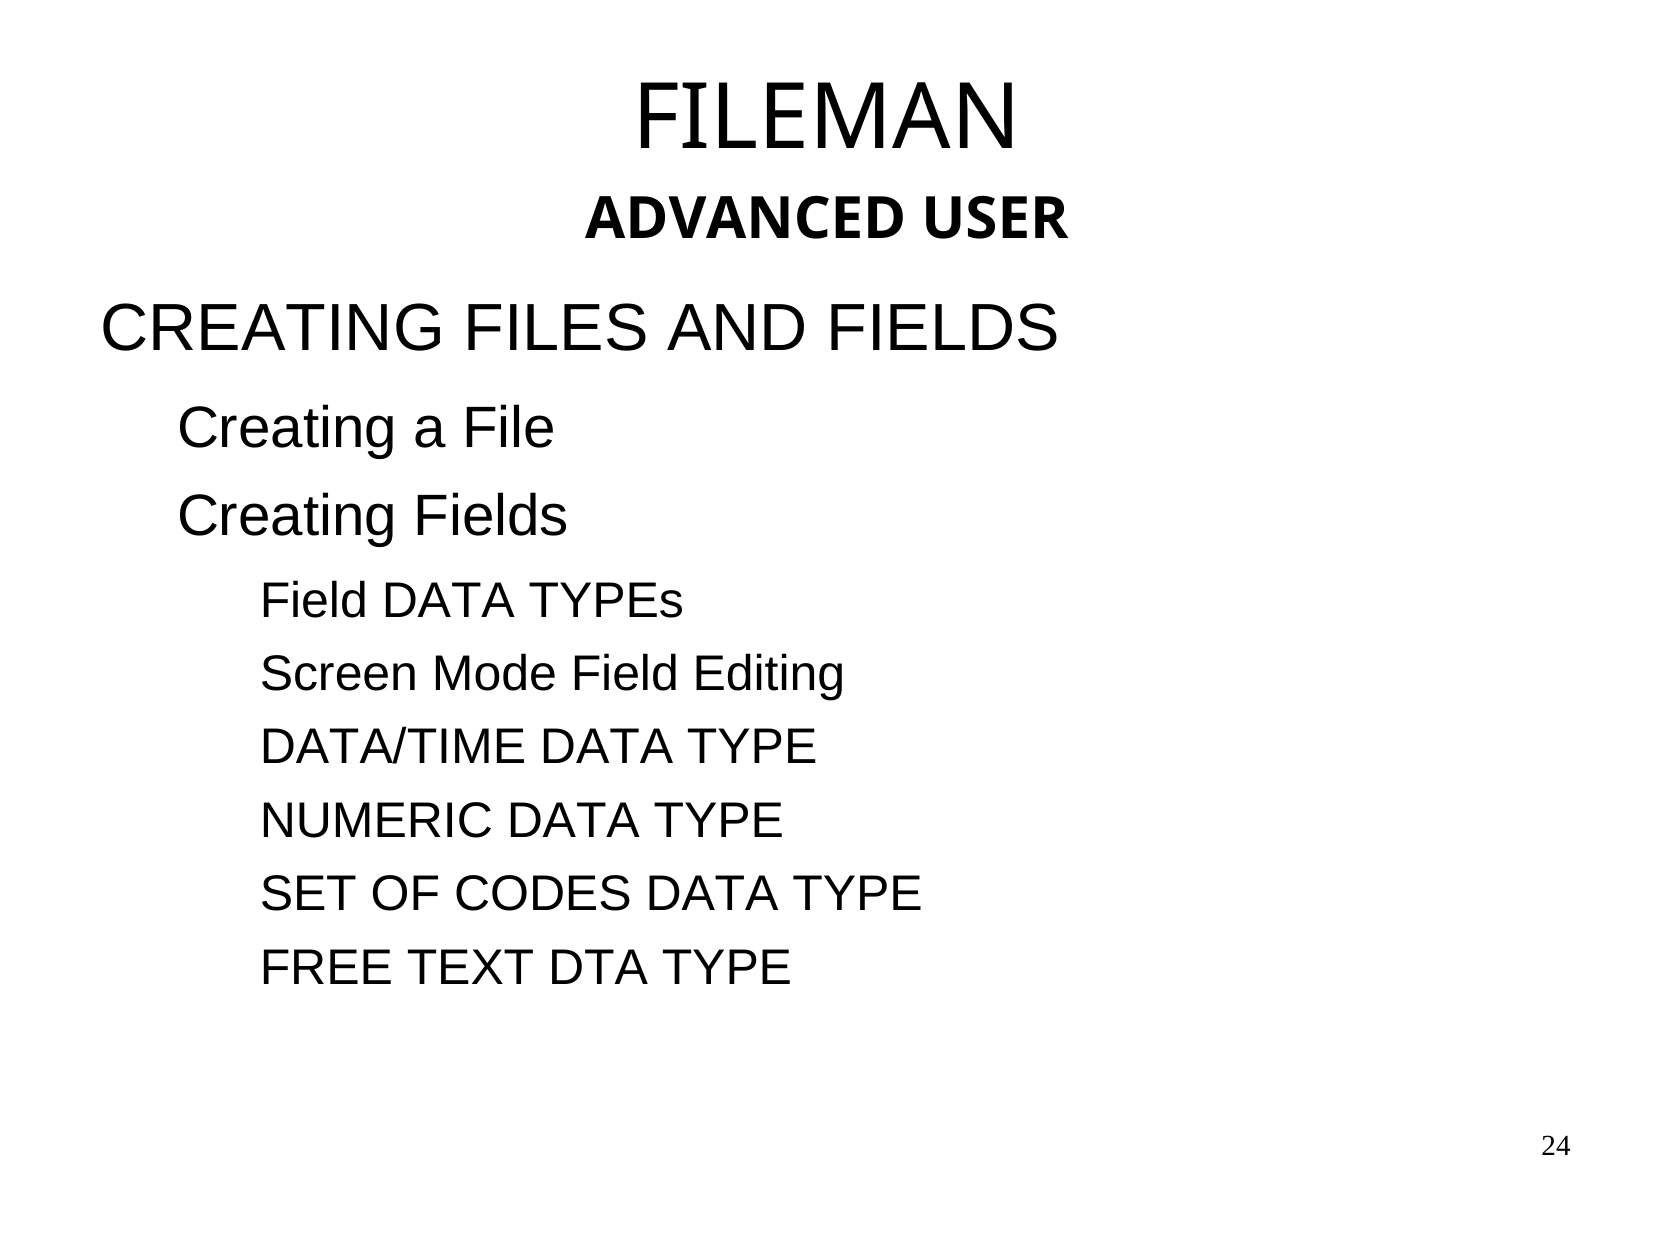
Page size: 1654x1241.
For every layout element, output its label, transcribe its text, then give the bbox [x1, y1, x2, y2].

title FILEMAN ADVANCED USER [82, 47, 1571, 259]
list CREATING FILES AND FIELDS Creating a File Creating Fields Field DATA TYPEs Screen Mode Field Editing DATA/TIME DATA TYPE NUMERIC DATA TYPE SET OF CODES DATA TYPE FREE TEXT DTA TYPE [82, 290, 1571, 1094]
